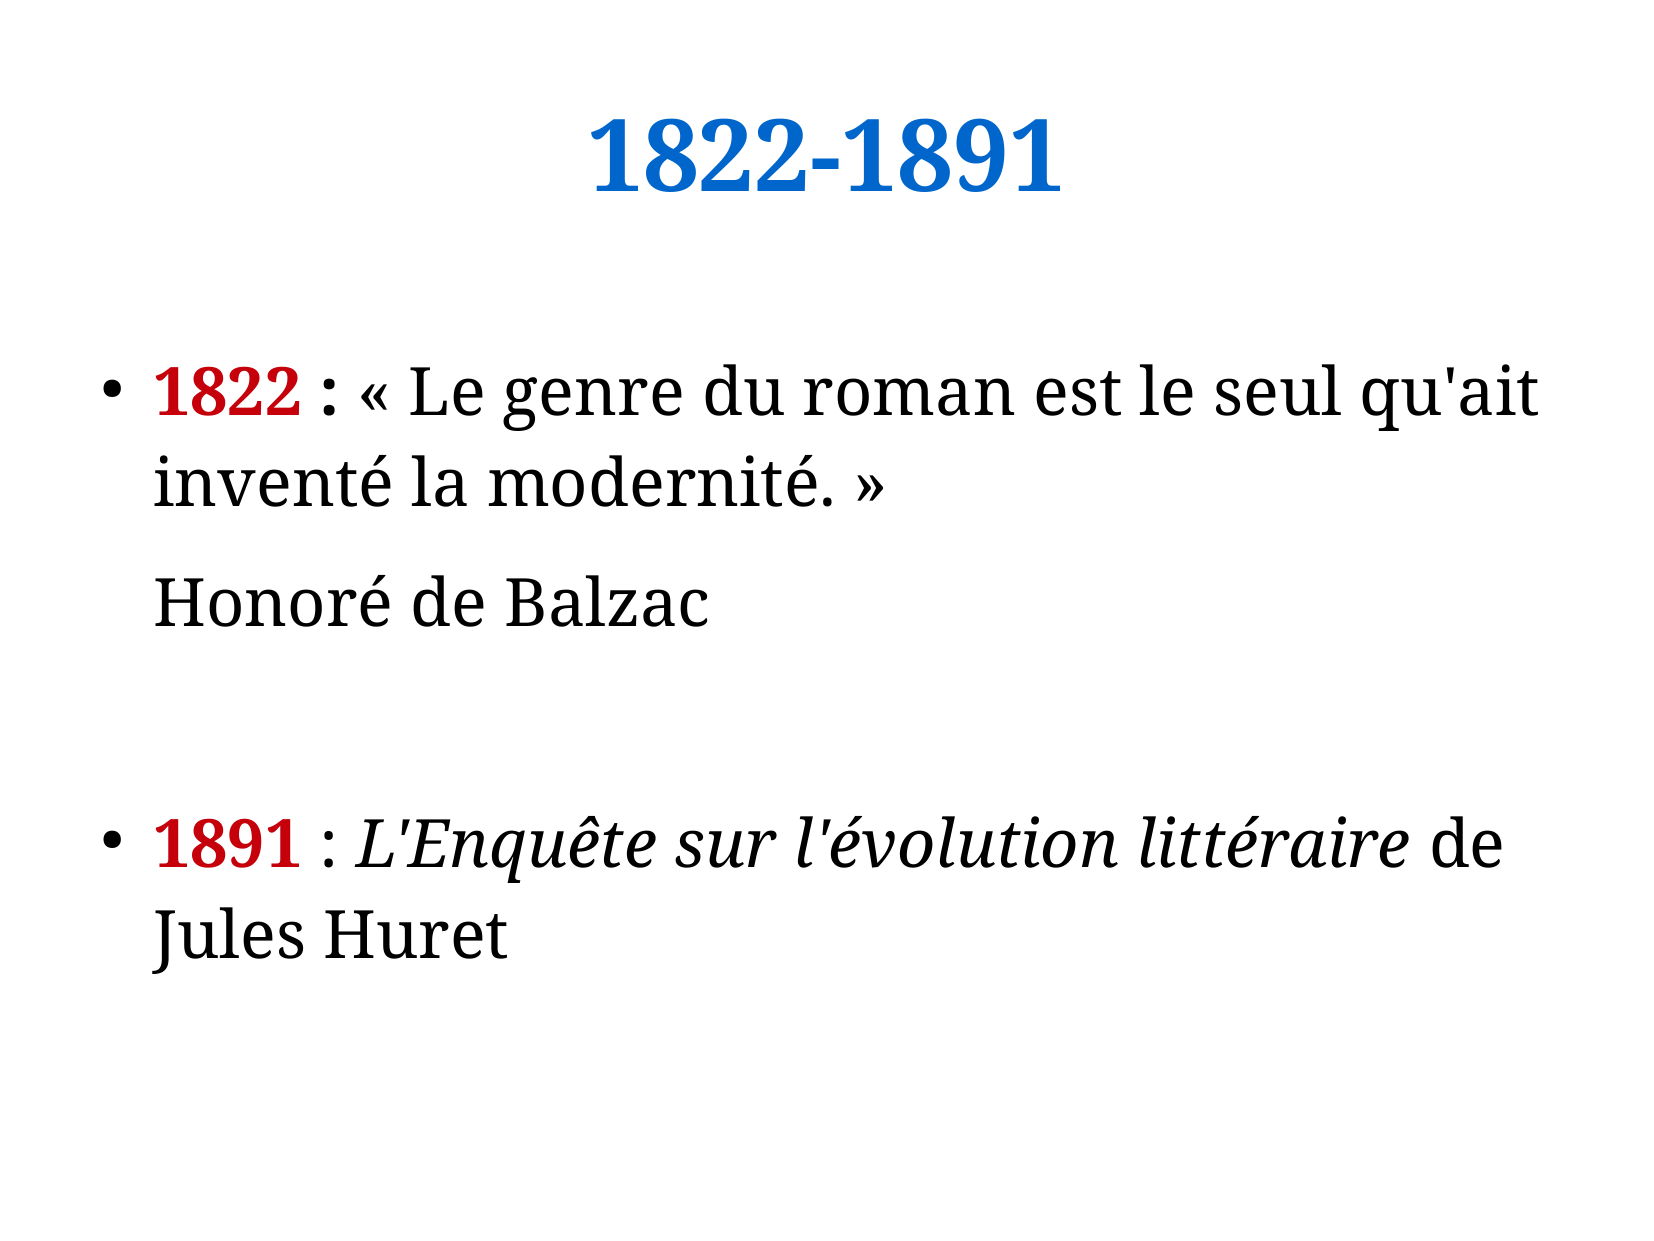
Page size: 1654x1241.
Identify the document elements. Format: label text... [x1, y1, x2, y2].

title 1822-1891 [82, 49, 1571, 224]
list 1822 : « Le genre du roman est le seul qu'ait inventé la modernité. » Honoré de Balzac 1891 : L'Enquête sur l'évolution littéraire de Jules Huret [82, 224, 1571, 1004]
